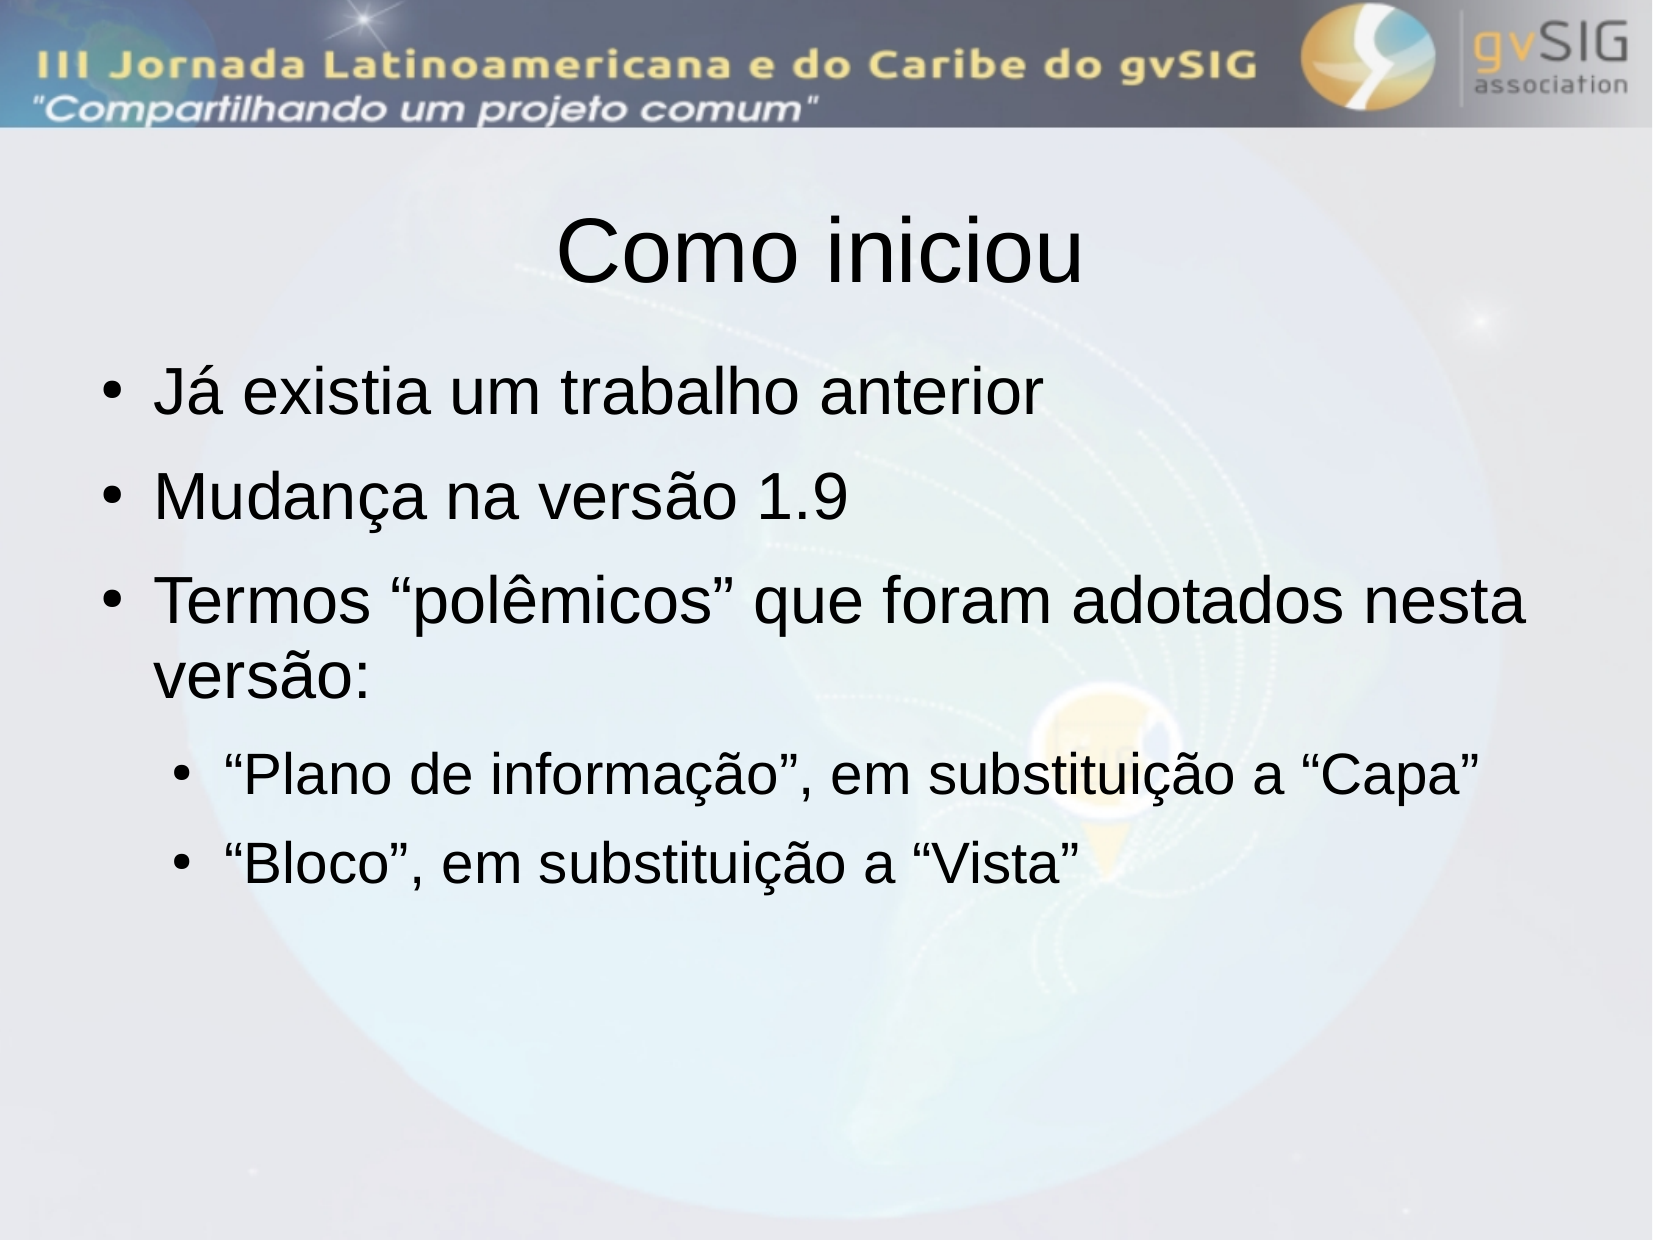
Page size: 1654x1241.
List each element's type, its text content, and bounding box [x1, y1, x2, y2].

picture [0, 0, 1653, 1240]
title Como iniciou [76, 147, 1565, 355]
list Já existia um trabalho anterior Mudança na versão 1.9 Termos “polêmicos” que foram adotados nesta versão: “Plano de informação”, em substituição a “Capa” “Bloco”, em substituição a “Vista” [82, 354, 1571, 1173]
